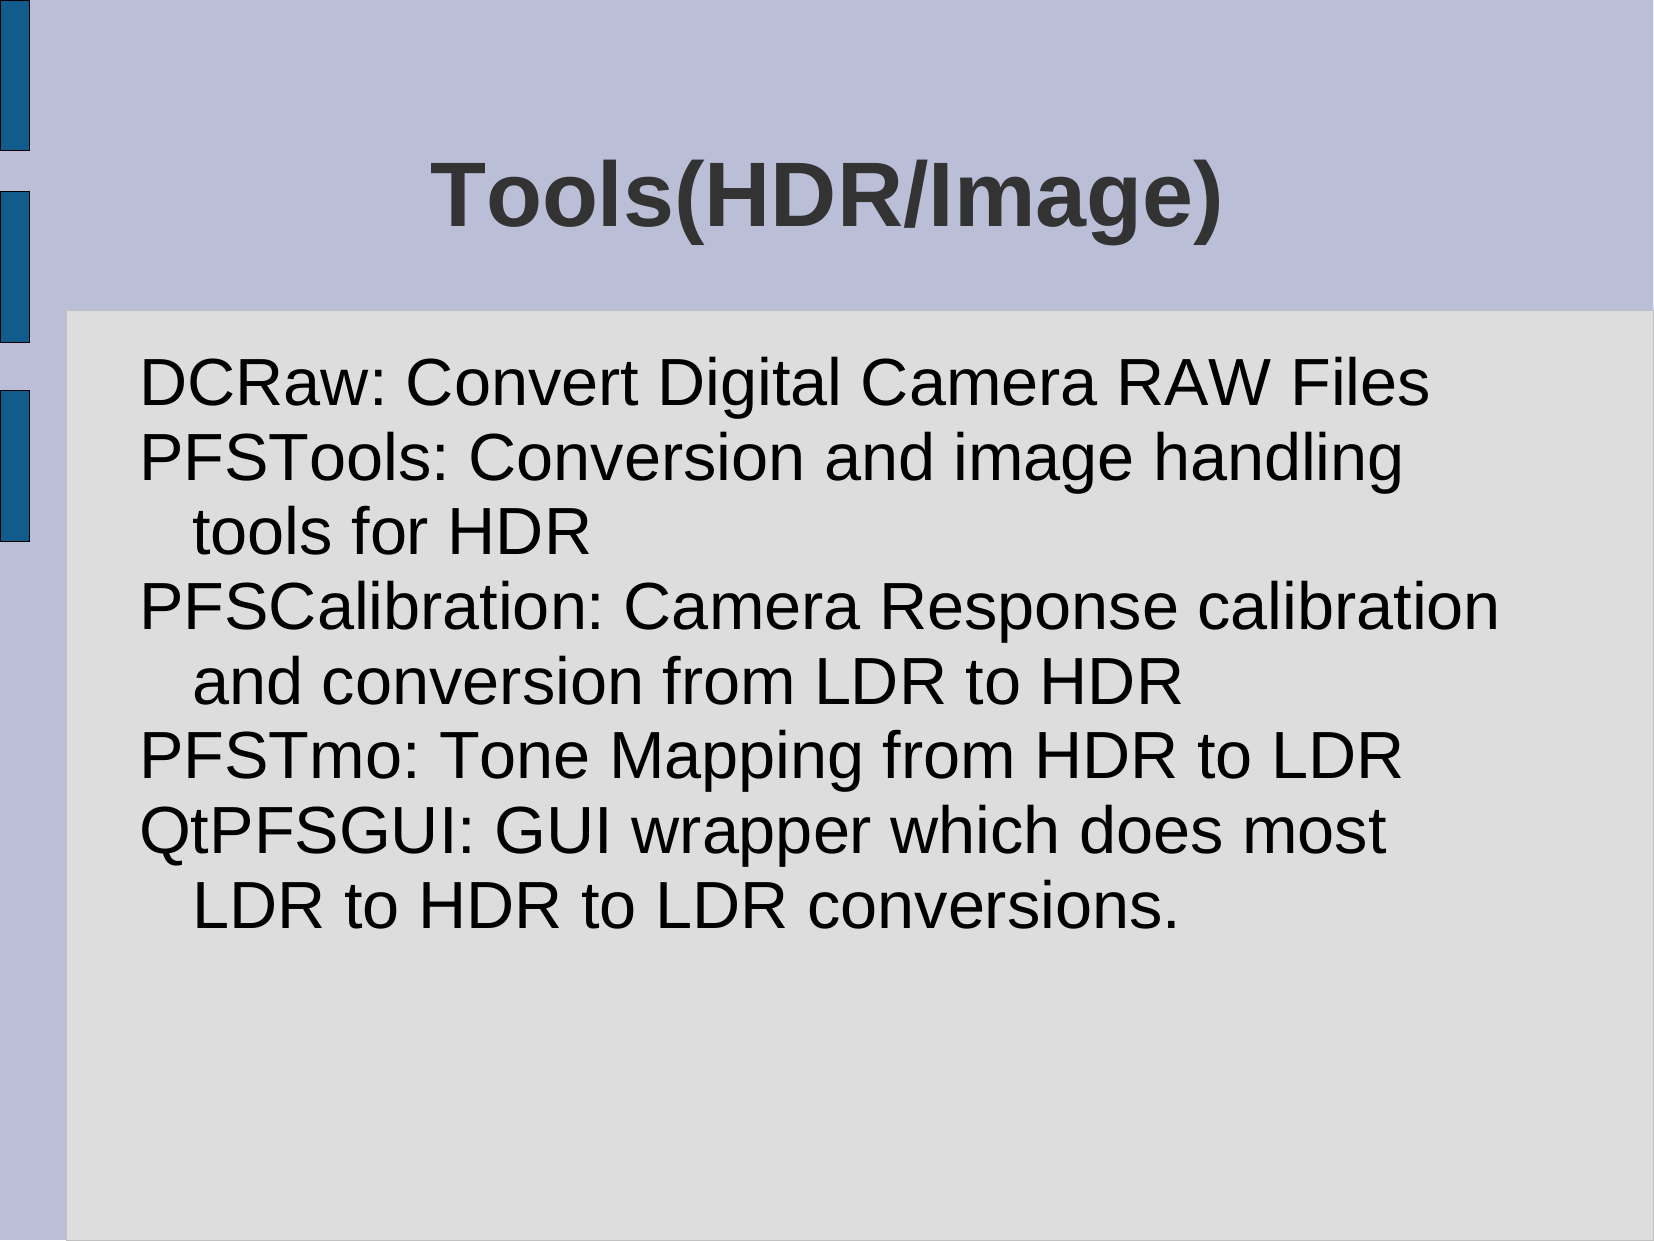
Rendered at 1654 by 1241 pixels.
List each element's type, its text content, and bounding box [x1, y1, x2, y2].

title Tools(HDR/Image) [121, 91, 1534, 299]
list DCRaw: Convert Digital Camera RAW Files PFSTools: Conversion and image handling tools for HDR PFSCalibration: Camera Response calibration and conversion from LDR to HDR PFSTmo: Tone Mapping from HDR to LDR QtPFSGUI: GUI wrapper which does most LDR to HDR to LDR conversions. [121, 344, 1534, 1127]
